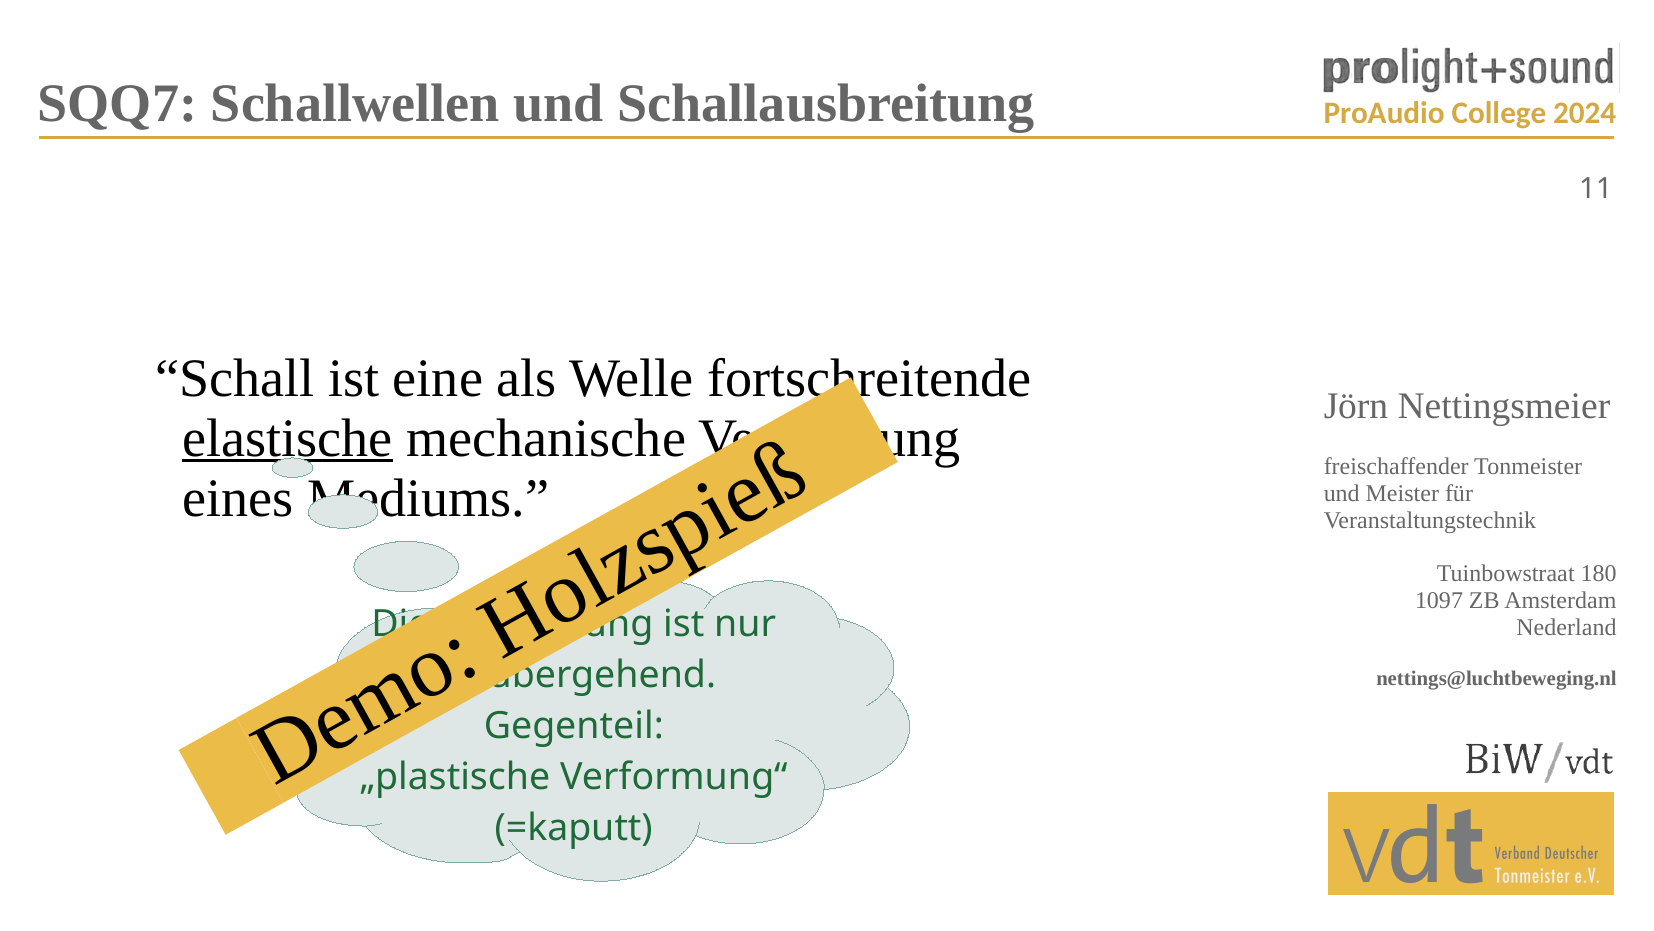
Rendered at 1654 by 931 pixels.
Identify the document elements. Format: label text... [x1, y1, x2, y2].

list “Schall ist eine als Welle fortschreitende elastische mechanische Verformung eines Mediums.” [37, 187, 1313, 913]
list Die zweite Quelle kann auch eine Reflexion sein. [1462, 738, 1619, 784]
text_box Die Verformung ist nur vorübergehend. Gegenteil: „plastische Verformung“ (=kaputt) [307, 580, 910, 882]
text_box Die Verformung ist nur vorübergehend. Gegenteil: „plastische Verformung“ (=kaputt) [308, 494, 378, 529]
picture [1318, 42, 1620, 93]
title SQQ7: Schallwellen und Schallausbreitung [37, 43, 1275, 164]
text_box Die Verformung ist nur vorübergehend. Gegenteil: „plastische Verformung“ (=kaputt) [353, 541, 459, 592]
text_box Demo: Holzspieß [162, 209, 1197, 857]
